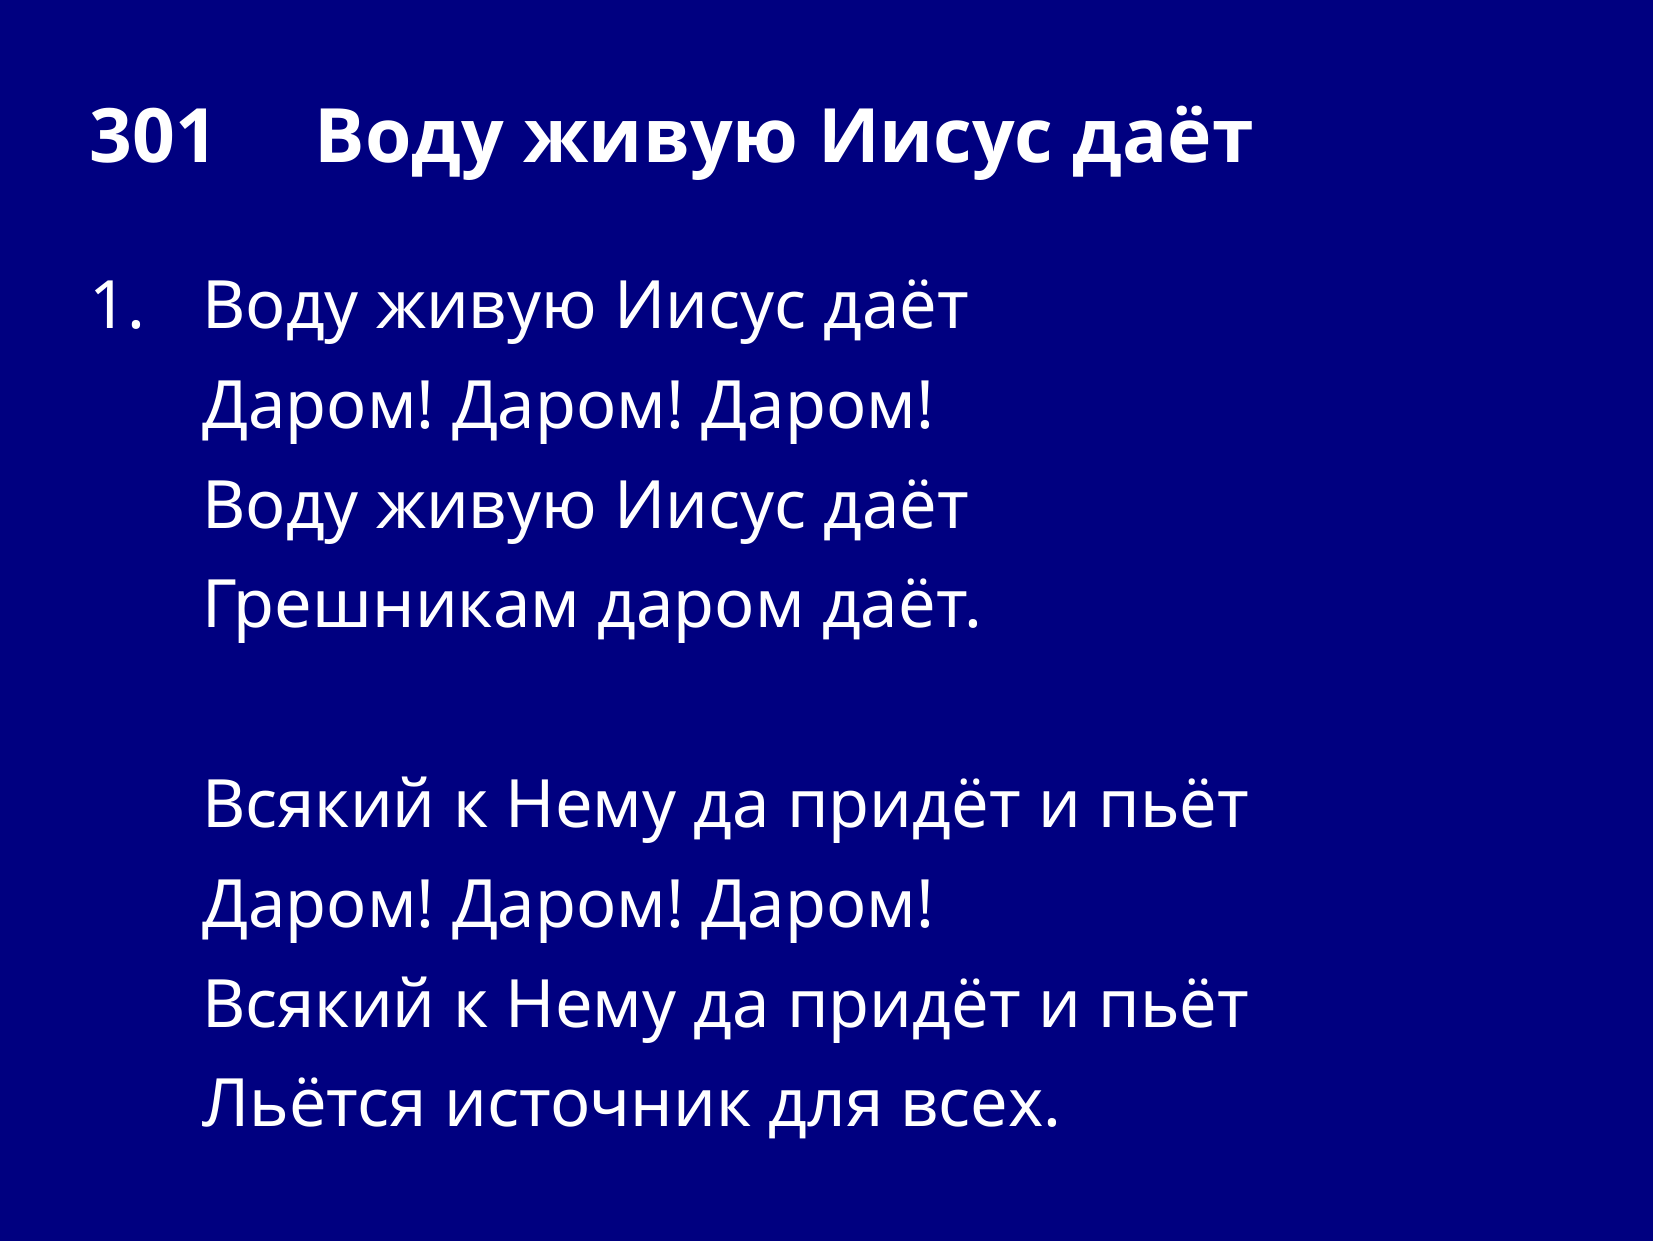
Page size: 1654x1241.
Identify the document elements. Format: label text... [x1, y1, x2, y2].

text_box 1. Воду живую Иисус даёт Даром! Даром! Даром! Воду живую Иисус даёт Грешникам даром даёт. Всякий к Нему да придёт и пьёт Даром! Даром! Даром! Всякий к Нему да придёт и пьёт Льётся источник для всех. [75, 188, 1576, 1163]
text_box 301 Воду живую Иисус даёт [75, 75, 1576, 188]
